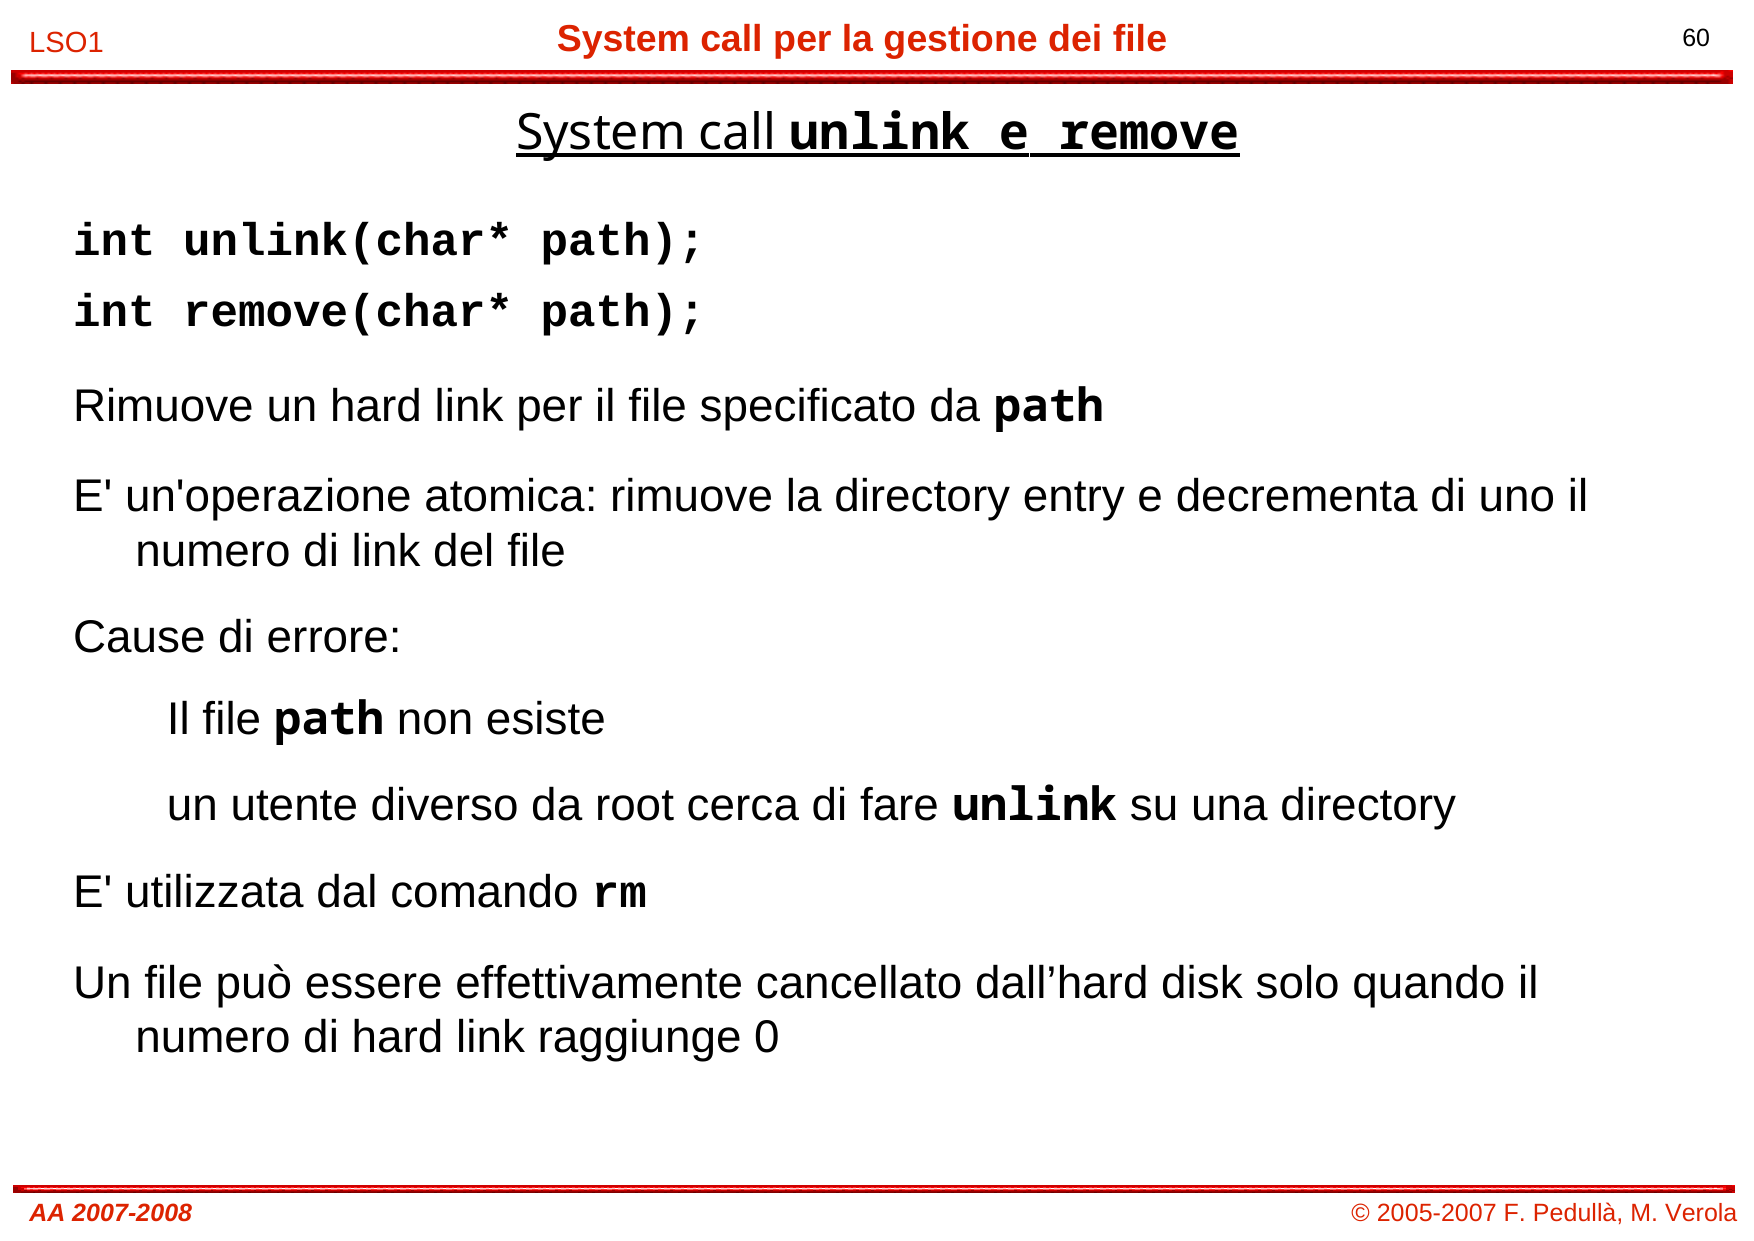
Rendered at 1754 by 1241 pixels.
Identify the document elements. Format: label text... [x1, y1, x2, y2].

picture [11, 70, 1733, 84]
list int unlink(char* path); int remove(char* path); Rimuove un hard link per il file specificato da path E' un'operazione atomica: rimuove la directory entry e decrementa di uno il numero di link del file Cause di errore: Il file path non esiste un utente diverso da root cerca di fare unlink su una directory E' utilizzata dal comando rm Un file può essere effettivamente cancellato dall’hard disk solo quando il numero di hard link raggiunge 0 [58, 206, 1696, 1140]
picture [13, 1185, 1735, 1193]
title System call unlink e remove [468, 84, 1288, 180]
